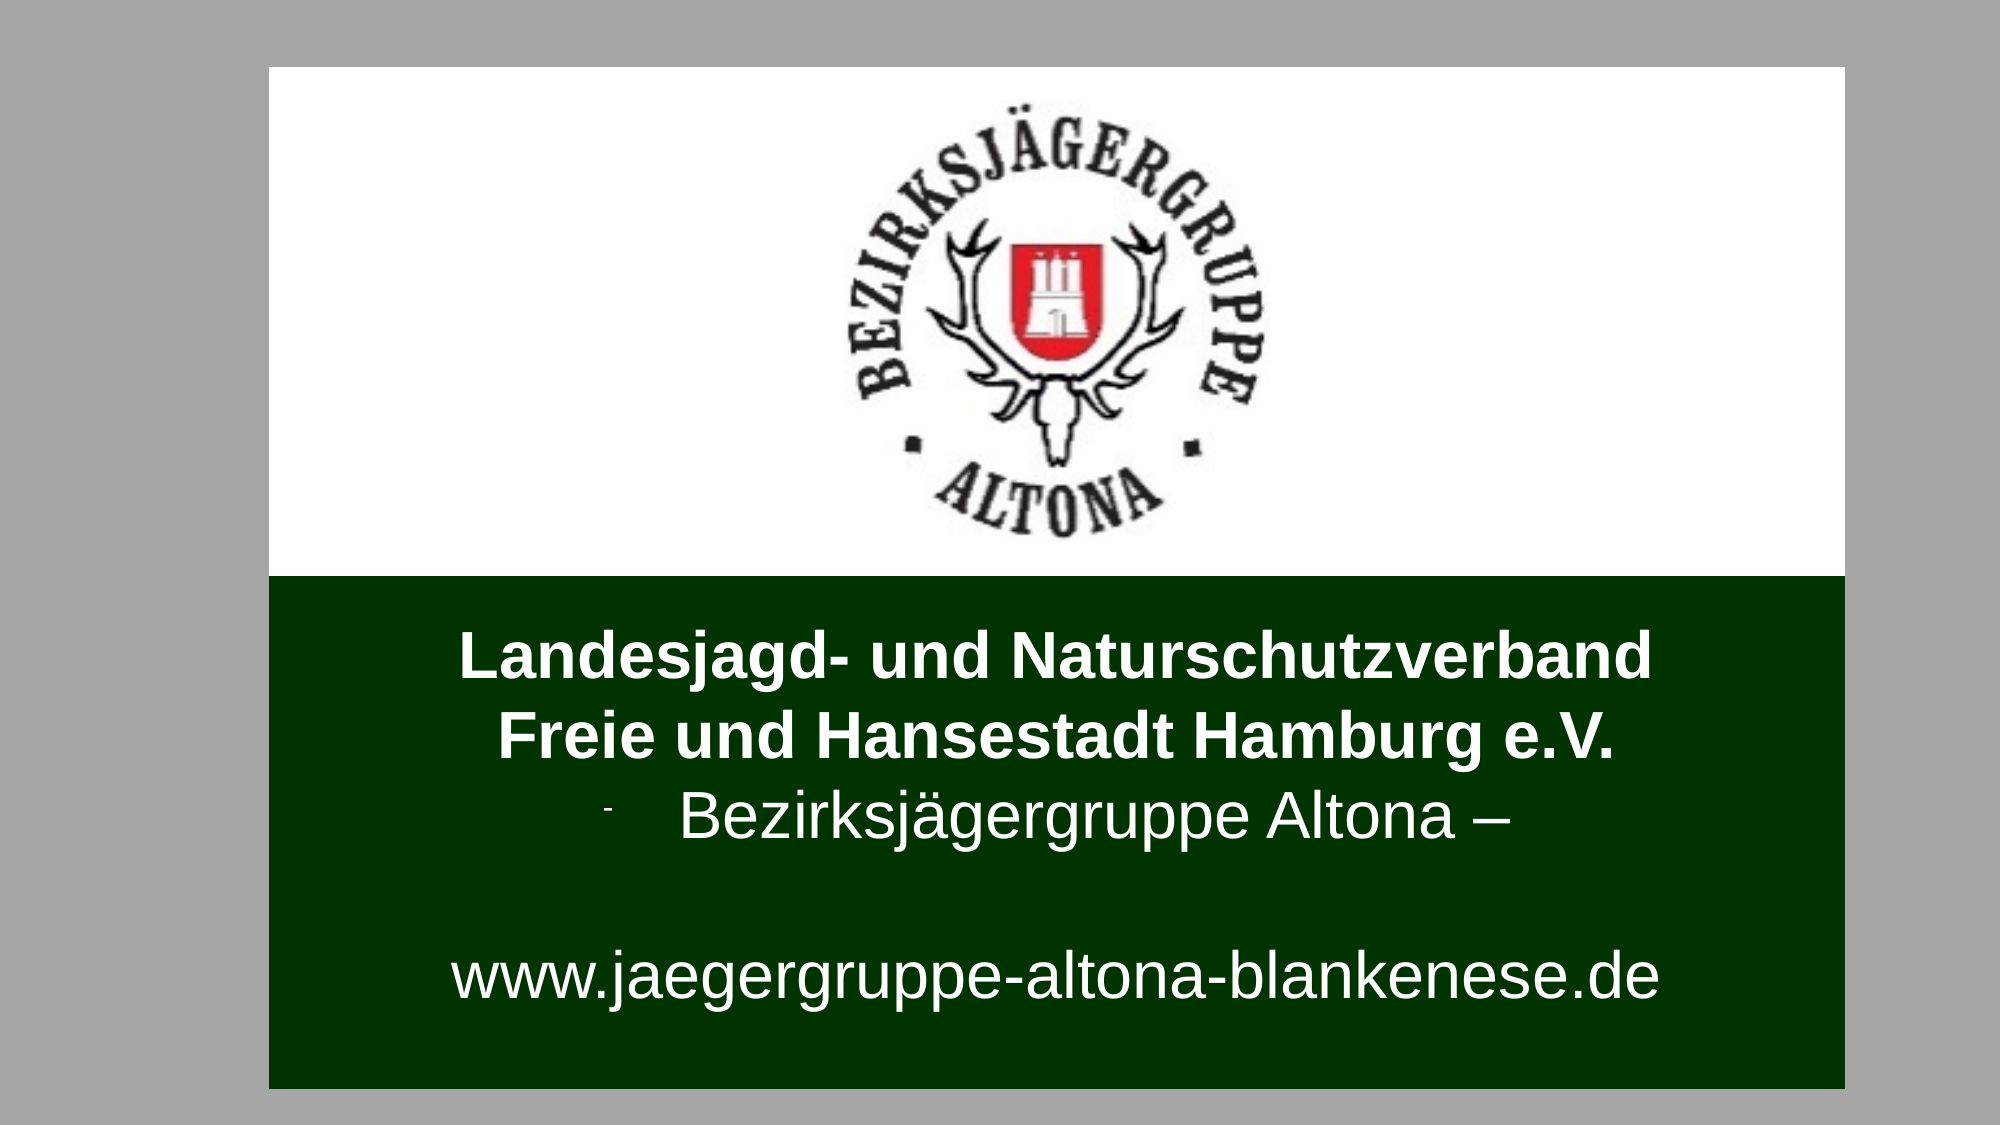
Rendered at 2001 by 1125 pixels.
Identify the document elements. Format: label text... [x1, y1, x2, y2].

text_box Landesjagd- und Naturschutzverband Freie und Hansestadt Hamburg e.V. Bezirksjägergruppe Altona – www.jaegergruppe-altona-blankenese.de [437, 604, 1678, 1099]
picture [844, 100, 1270, 543]
text_box [270, 68, 1844, 1088]
